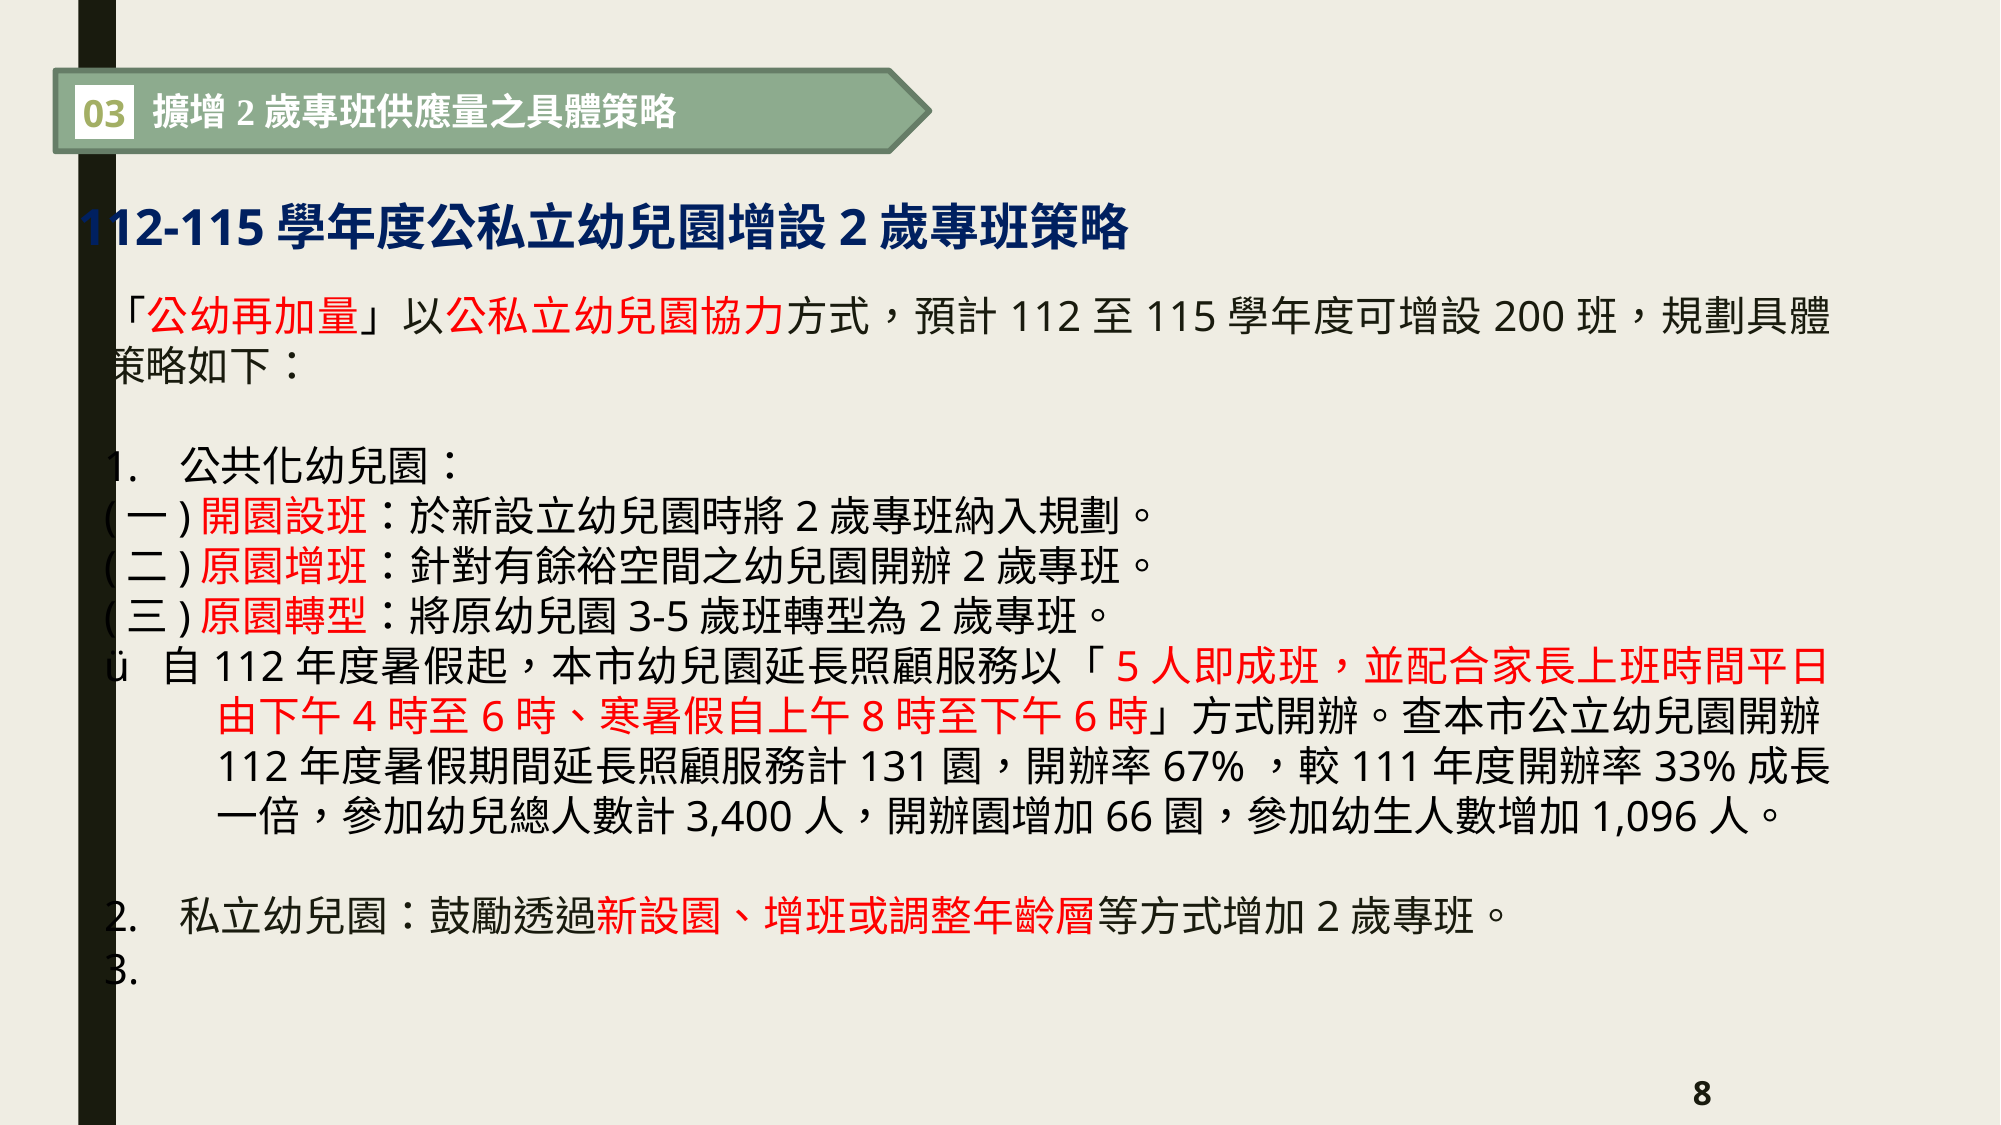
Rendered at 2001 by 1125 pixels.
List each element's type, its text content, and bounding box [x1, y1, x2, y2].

text_box 8 [1677, 1058, 1940, 1125]
text_box 擴增2歲專班供應量之具體策略 [137, 81, 934, 141]
text_box 03 [68, 83, 141, 143]
text_box 「公幼再加量」以公私立幼兒園協力方式，預計112至115學年度可增設200班，規劃具體策略如下： 公共化幼兒園： (一)開園設班：於新設立幼兒園時將2歲專班納入規劃。 (二)原園增班：針對有餘裕空間之幼兒園開辦2歲專班。 (三)原園轉型：將原幼兒園3-5歲班轉型為2歲專班。 自112年度暑假起，本市幼兒園延長照顧服務以「5人即成班，並配合家長上班時間平日由下午4時至6時、寒暑假自上午8時至下午6時」方式開辦。查本市公立幼兒園開辦112年度暑假期間延長照顧服務計131園，開辦率67%，較111年度開辦率33%成長一倍，參加幼兒總人數計3,400人，開辦園增加66園，參加幼生人數增加1,096人。 私立幼兒園：鼓勵透過新設園、增班或調整年齡層等方式增加2歲專班。 [89, 282, 1847, 1045]
text_box 112-115學年度公私立幼兒園增設2歲專班策略 [63, 188, 1419, 263]
text_box [55, 70, 900, 152]
